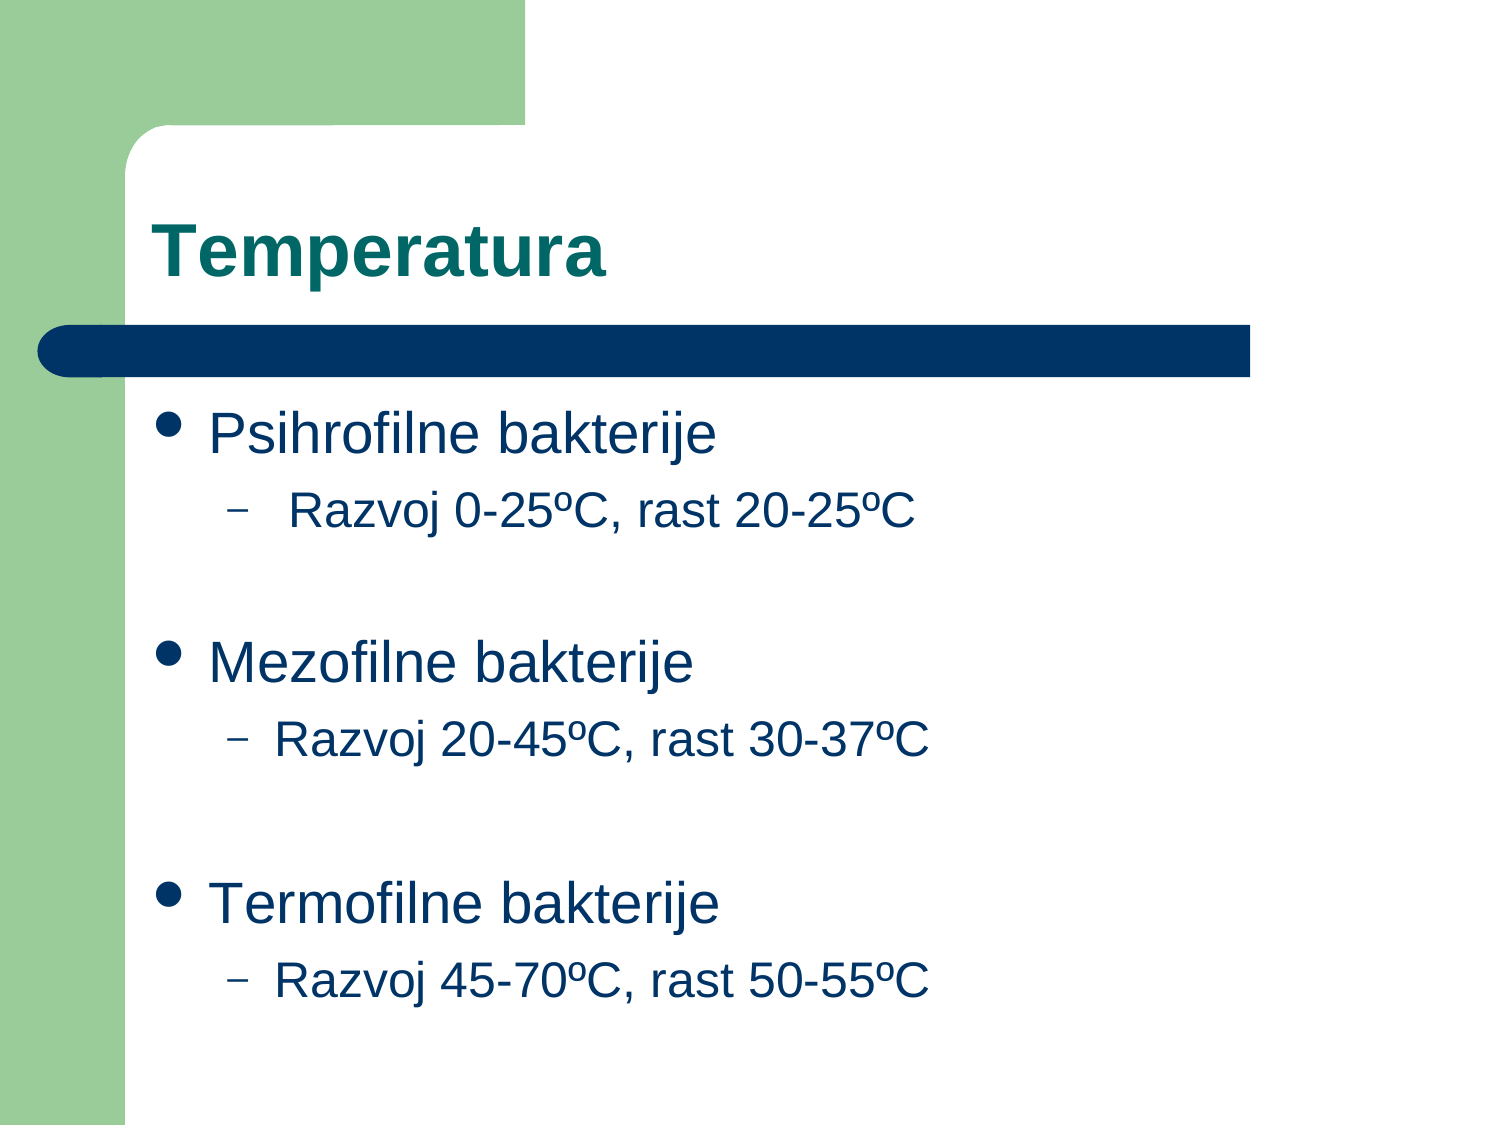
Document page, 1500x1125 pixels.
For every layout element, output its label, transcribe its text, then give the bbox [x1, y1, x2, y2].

title Temperatura [136, 136, 1414, 301]
list Psihrofilne bakterije Razvoj 0-25ºC, rast 20-25ºC Mezofilne bakterije Razvoj 20-45ºC, rast 30-37ºC Termofilne bakterije Razvoj 45-70ºC, rast 50-55ºC [137, 387, 1400, 1089]
